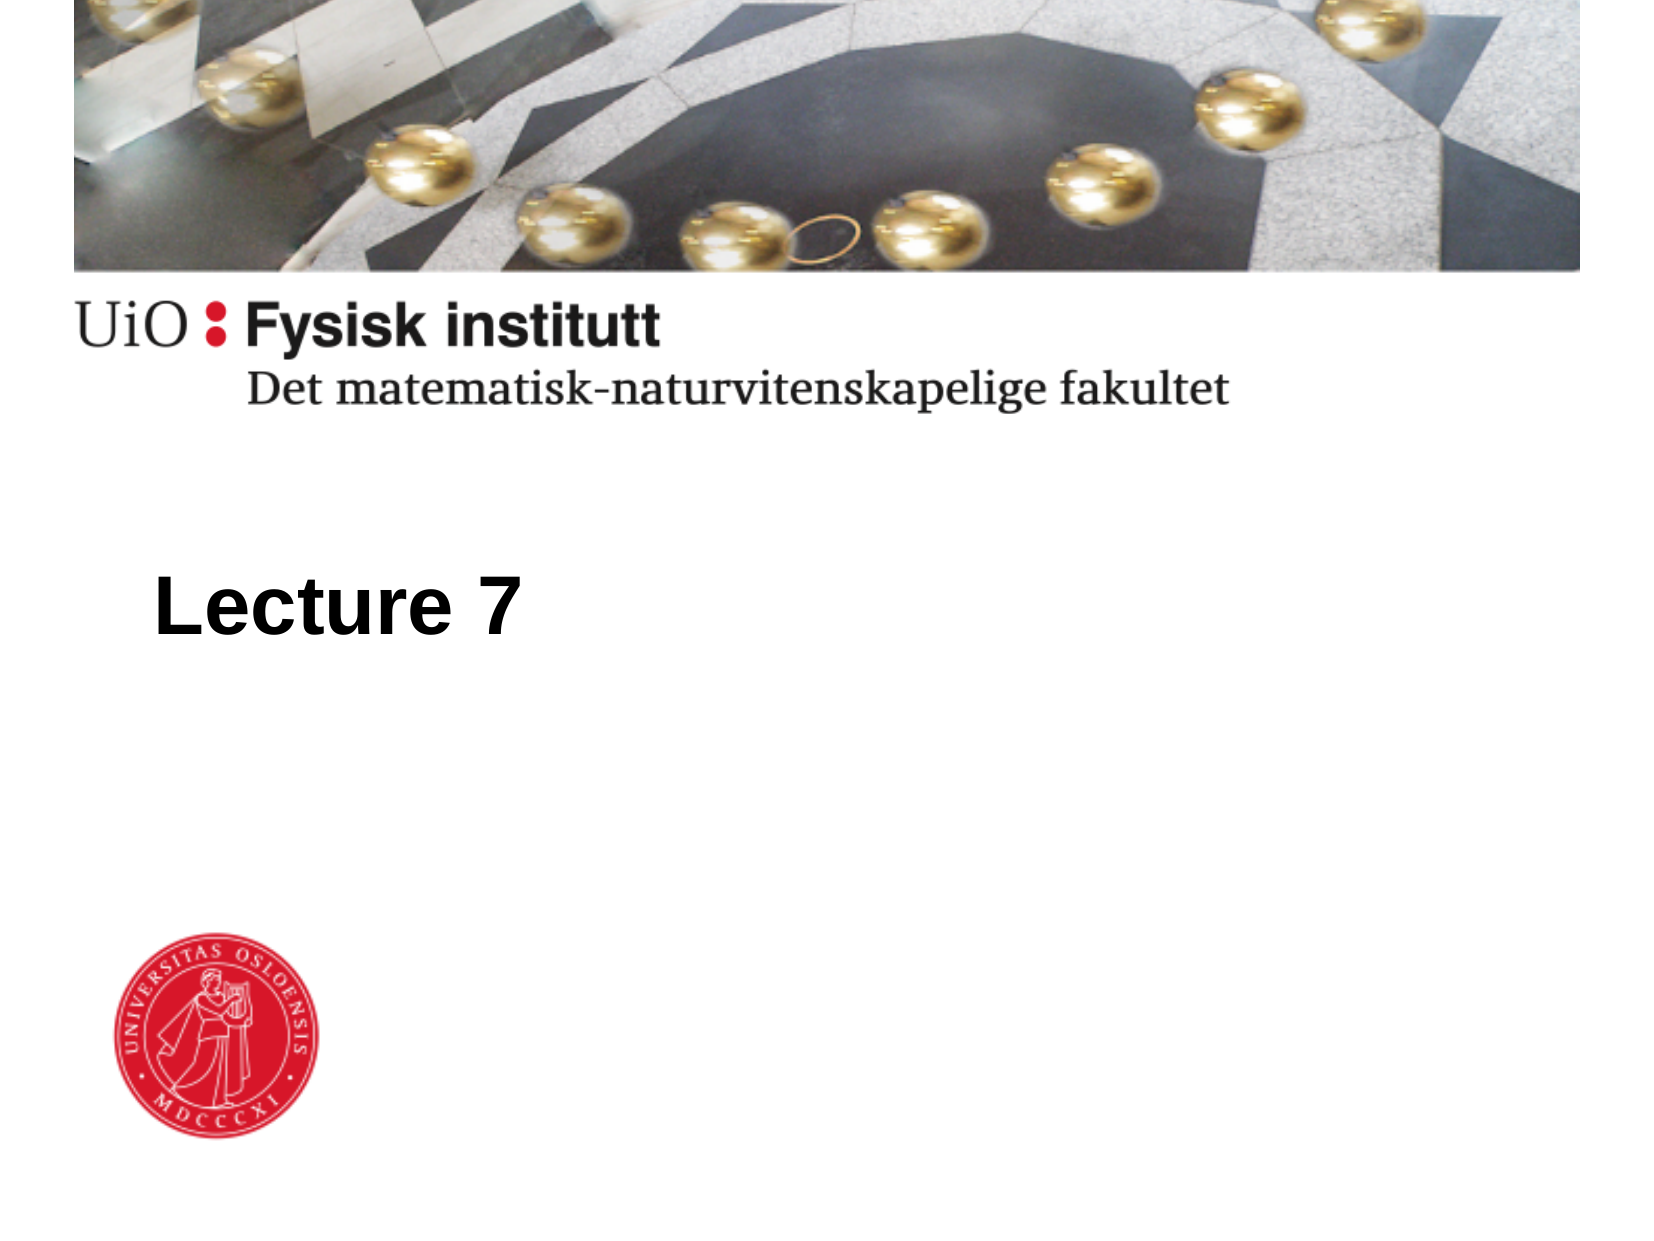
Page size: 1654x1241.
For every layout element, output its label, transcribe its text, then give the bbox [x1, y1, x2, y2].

picture [109, 927, 326, 1147]
subtitle Lecture 7 [153, 512, 1418, 699]
picture [72, 292, 1238, 420]
picture [74, 0, 1580, 280]
